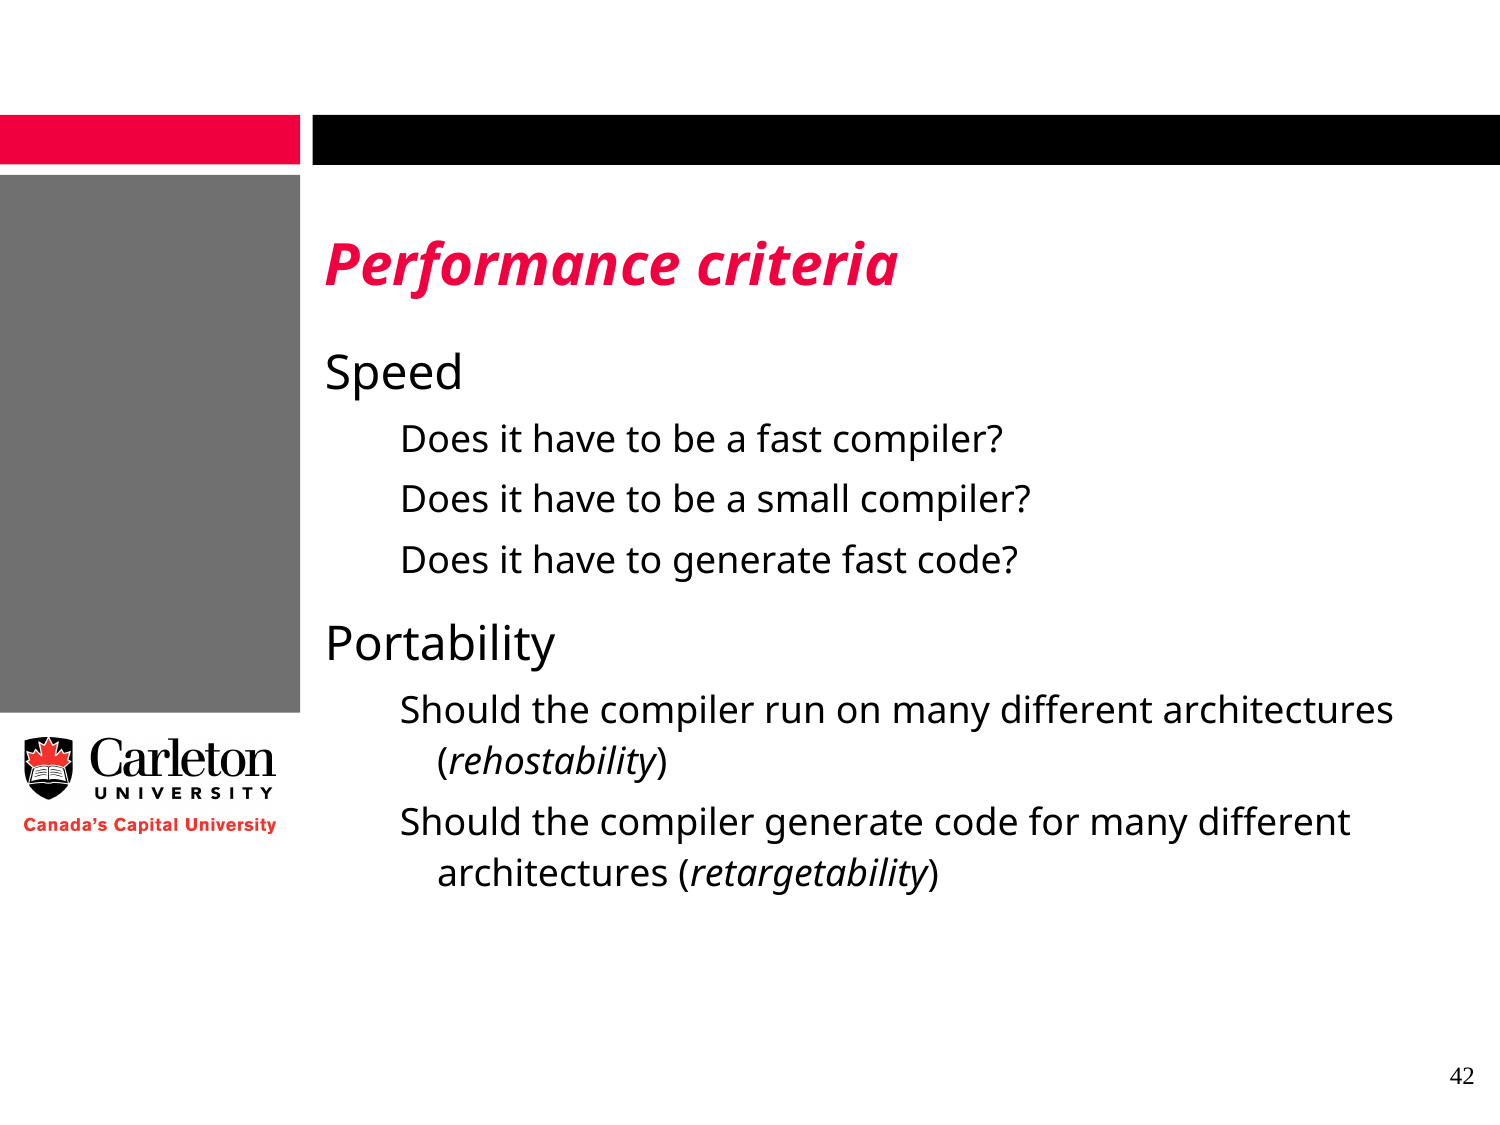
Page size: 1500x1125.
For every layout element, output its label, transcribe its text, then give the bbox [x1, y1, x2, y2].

picture [24, 737, 276, 834]
list Speed Does it have to be a fast compiler? Does it have to be a small compiler? Does it have to generate fast code? Portability Should the compiler run on many different architectures (rehostability) Should the compiler generate code for many different architectures (retargetability) [324, 324, 1450, 1036]
title Performance criteria [324, 194, 1450, 324]
